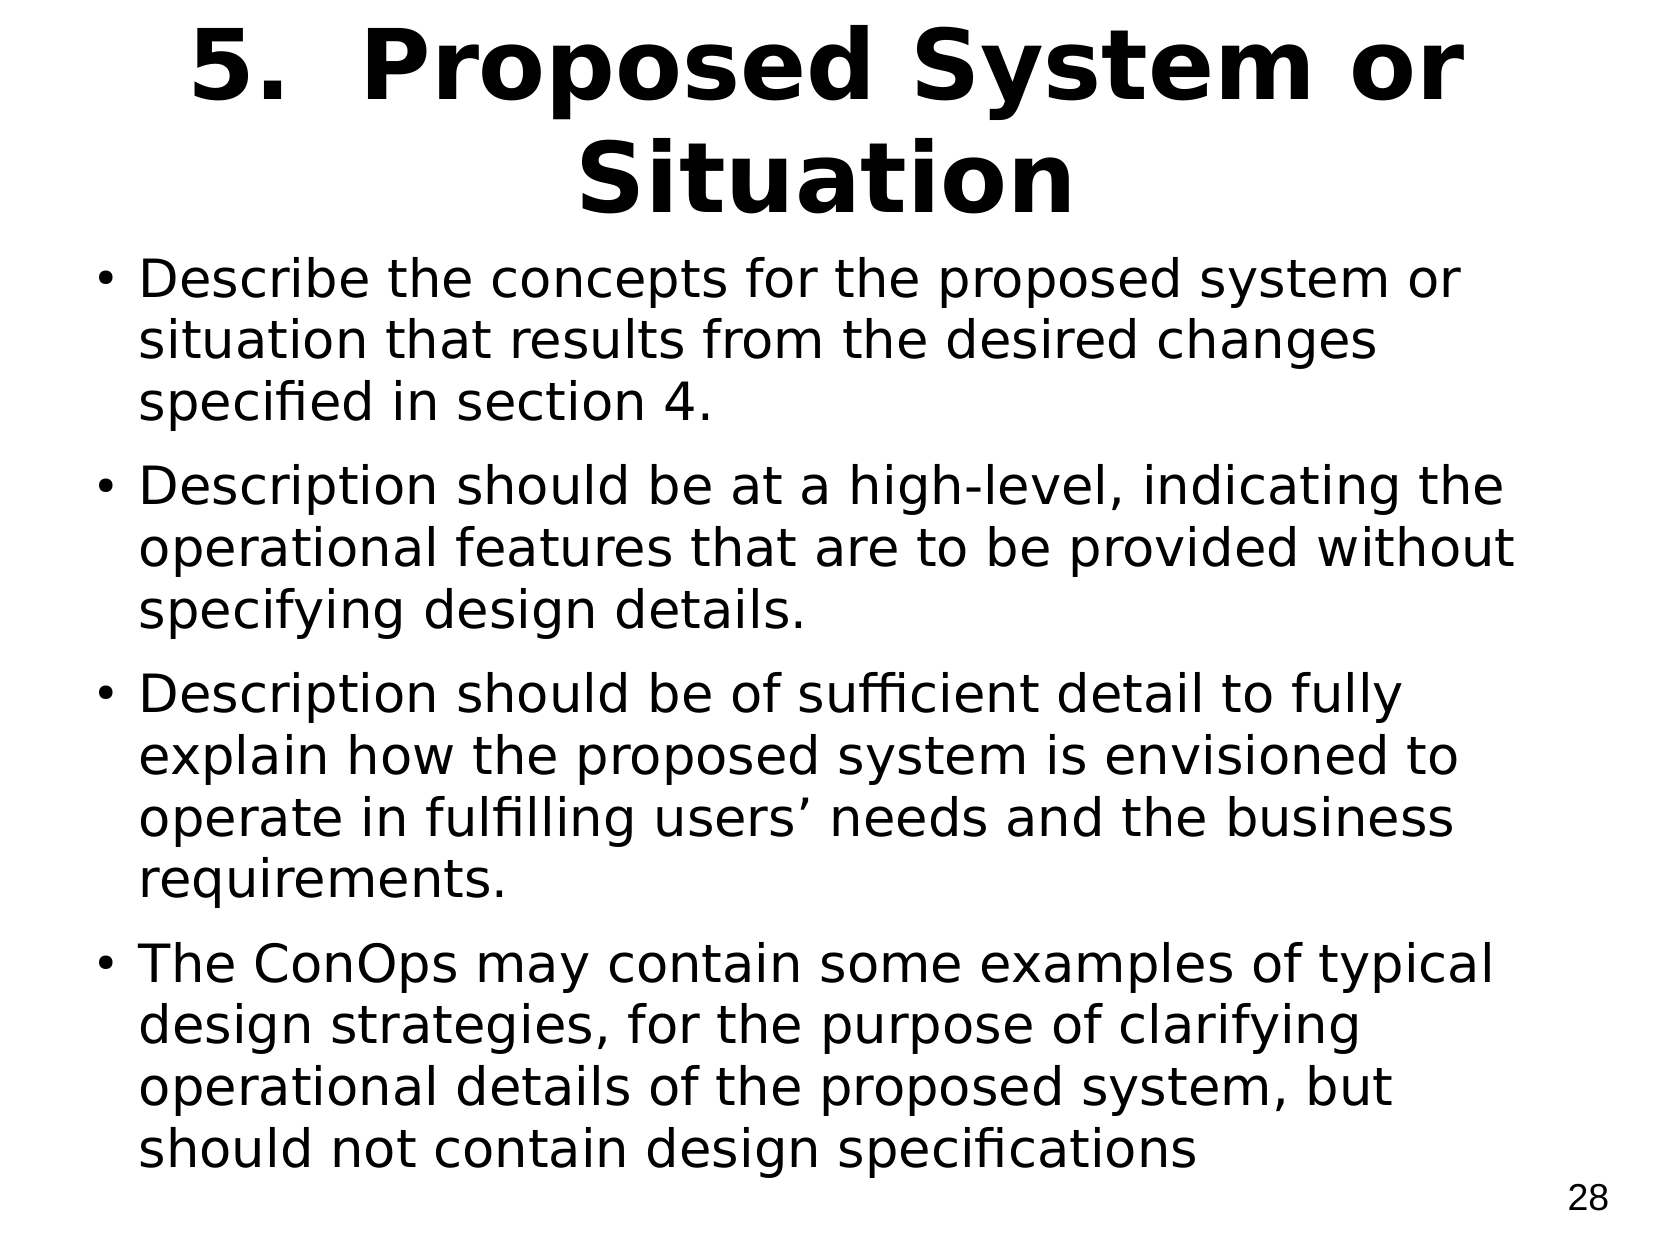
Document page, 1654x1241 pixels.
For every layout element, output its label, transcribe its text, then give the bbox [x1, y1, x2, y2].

list Describe the concepts for the proposed system or situation that results from the desired changes specified in section 4. Description should be at a high-level, indicating the operational features that are to be provided without specifying design details. Description should be of sufficient detail to fully explain how the proposed system is envisioned to operate in fulfilling users’ needs and the business requirements. The ConOps may contain some examples of typical design strategies, for the purpose of clarifying operational details of the proposed system, but should not contain design specifications [82, 248, 1538, 1186]
title 5. Proposed System or Situation [82, 8, 1571, 236]
